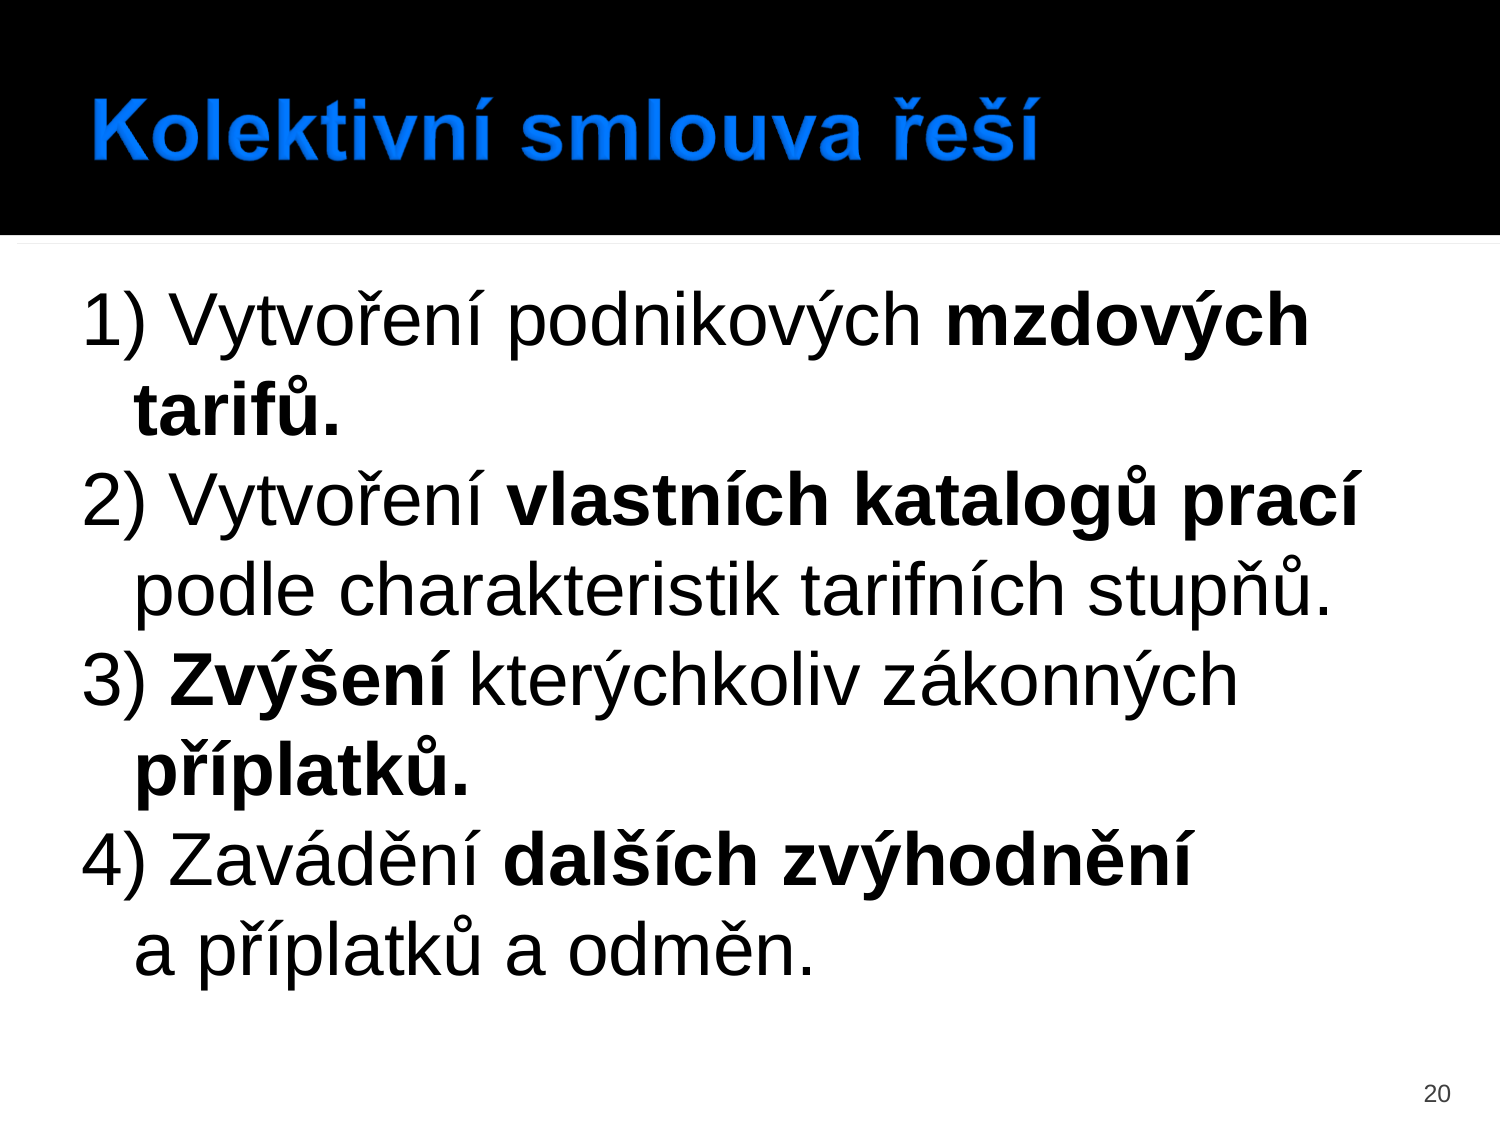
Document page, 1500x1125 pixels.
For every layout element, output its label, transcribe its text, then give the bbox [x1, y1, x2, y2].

text_box [35, 24, 1427, 233]
text_box <číslo> [1345, 1062, 1467, 1108]
list 1) Vytvoření podnikových mzdových tarifů. 2) Vytvoření vlastních katalogů prací podle charakteristik tarifních stupňů. 3) Zvýšení kterýchkoliv zákonných příplatků. 4) Zavádění dalších zvýhodnění a příplatků a odměn. [53, 255, 1459, 1088]
